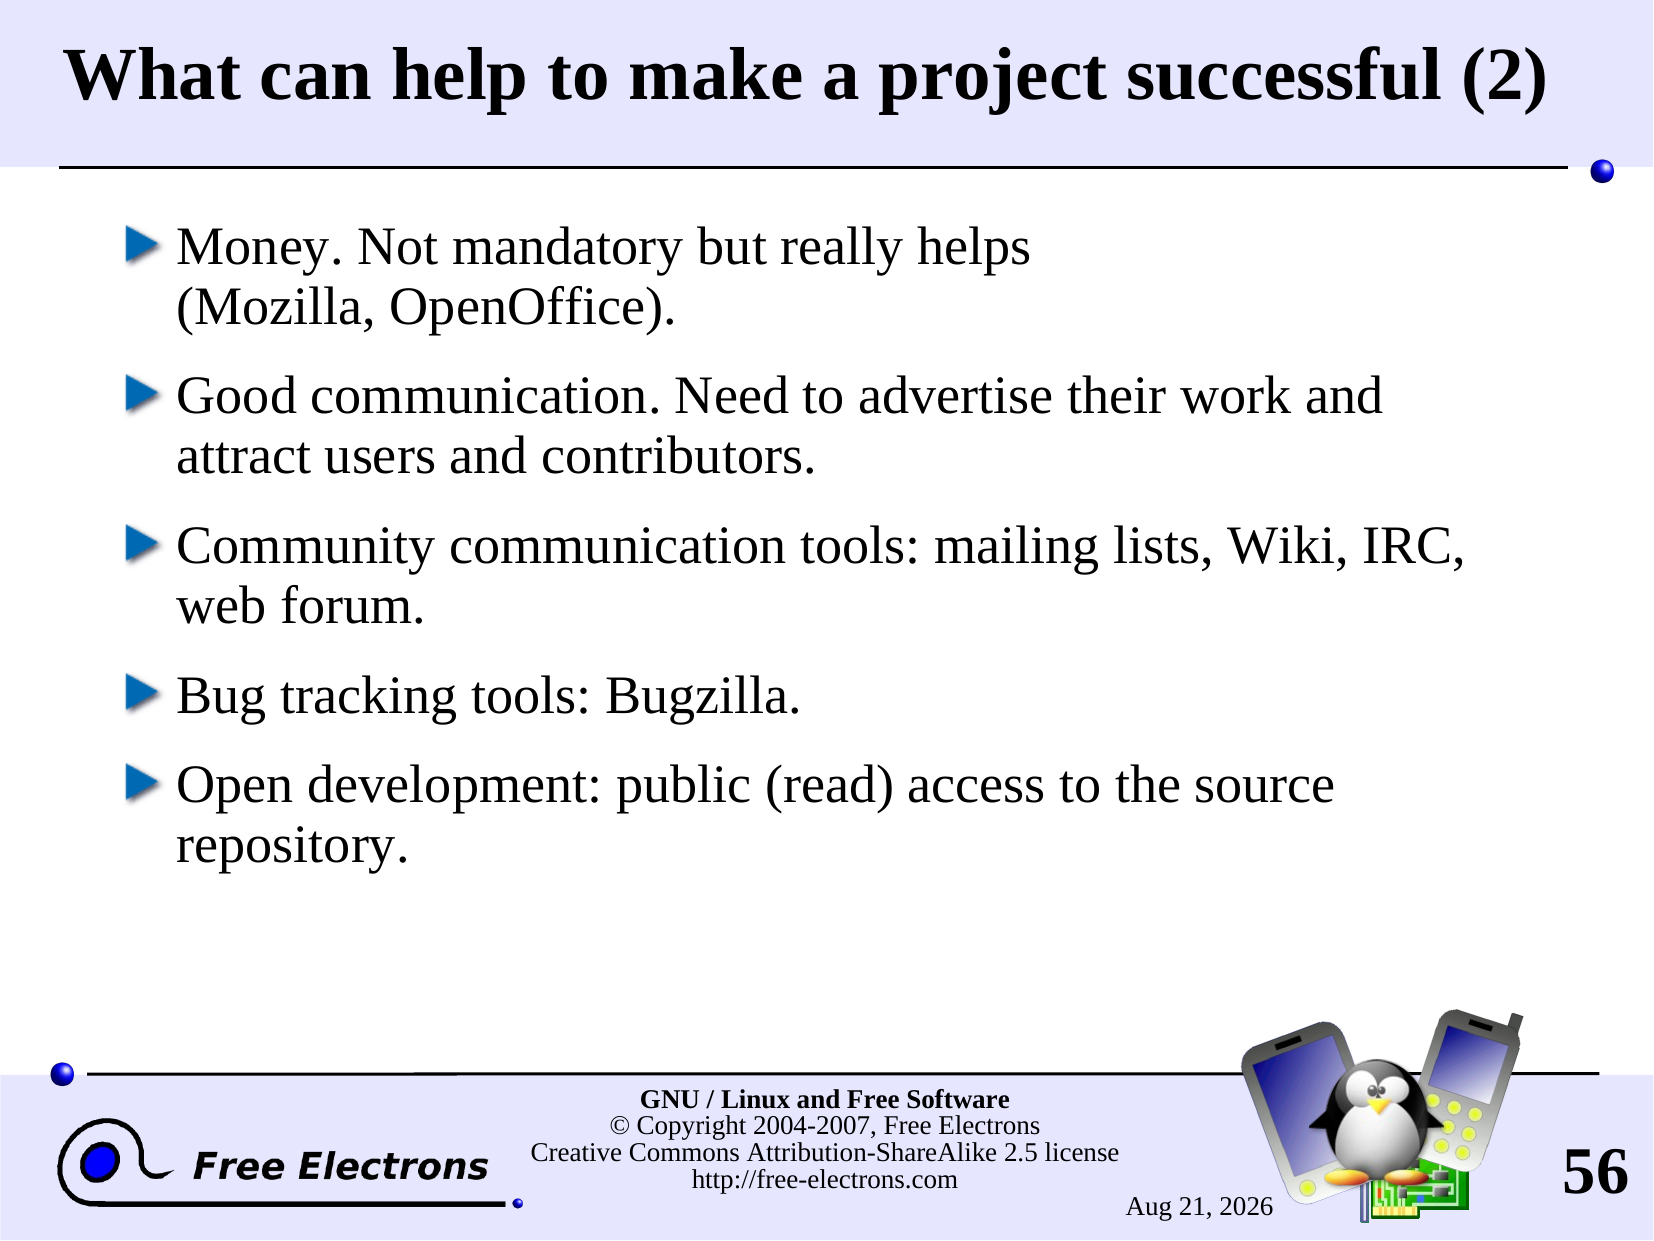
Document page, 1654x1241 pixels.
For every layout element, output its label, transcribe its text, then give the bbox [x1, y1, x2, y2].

list Money. Not mandatory but really helps (Mozilla, OpenOffice). Good communication. Need to advertise their work and attract users and contributors. Community communication tools: mailing lists, Wiki, IRC, web forum. Bug tracking tools: Bugzilla. Open development: public (read) access to the source repository. [105, 216, 1518, 1066]
title What can help to make a project successful (2) [60, 25, 1551, 124]
picture [1231, 1007, 1538, 1241]
picture [50, 1107, 527, 1216]
